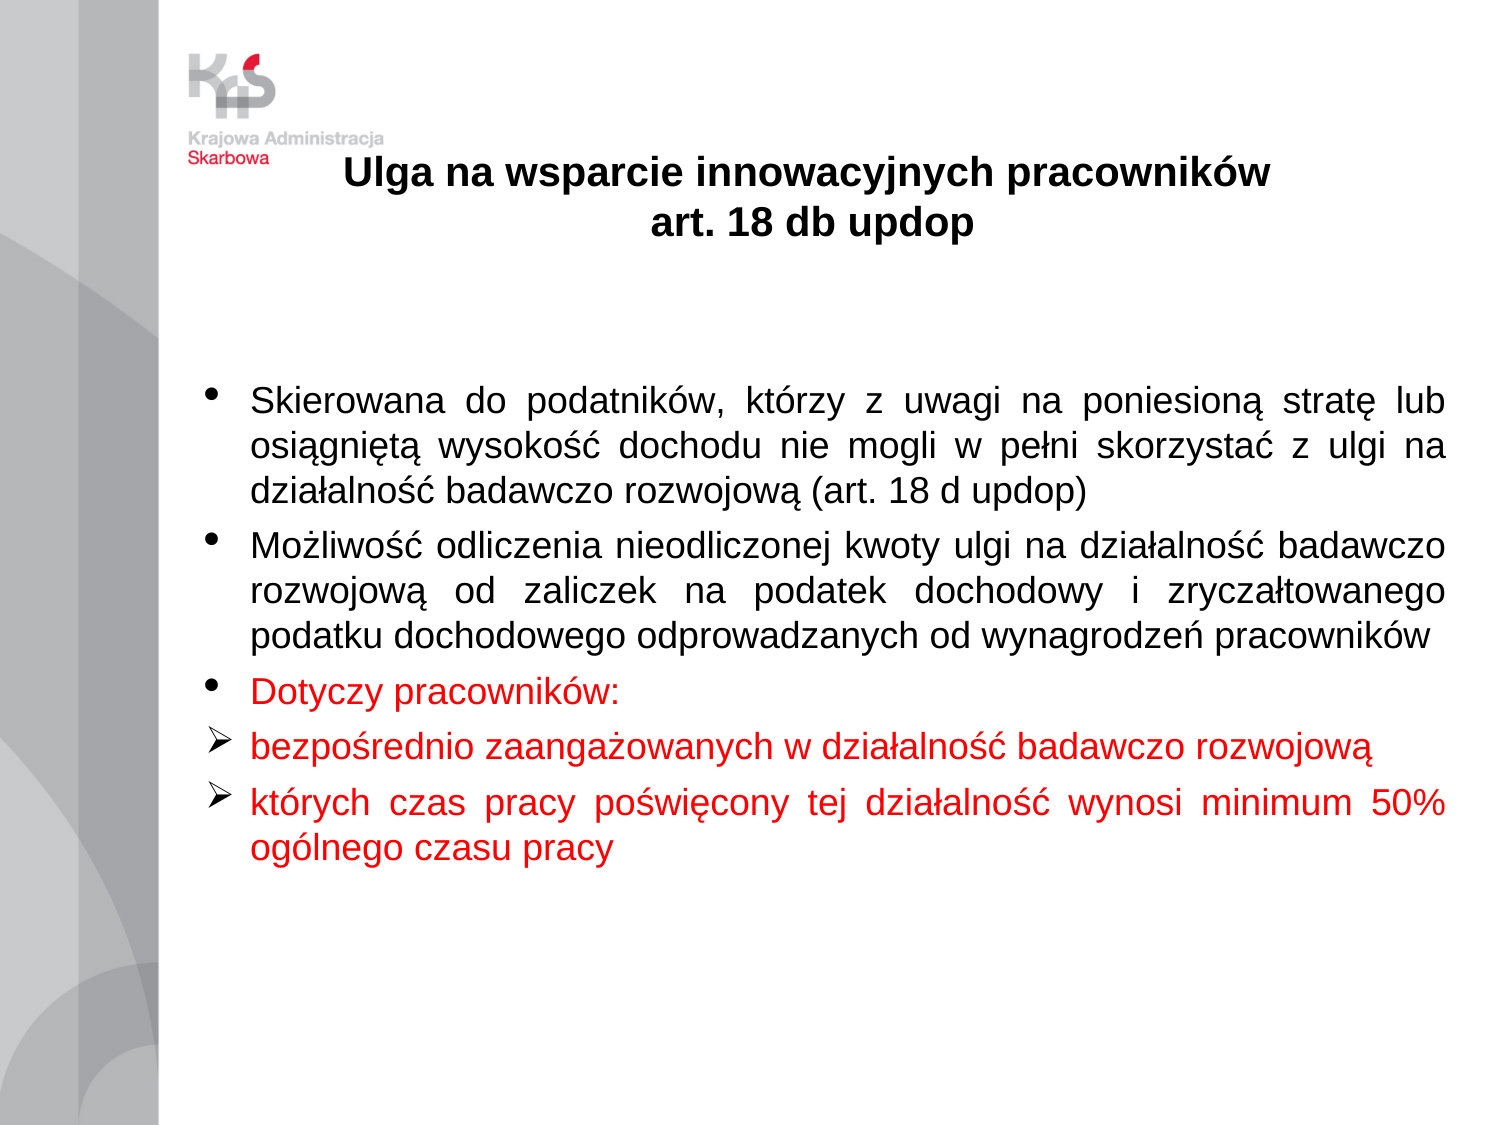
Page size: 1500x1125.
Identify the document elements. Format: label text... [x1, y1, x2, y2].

text_box Skierowana do podatników, którzy z uwagi na poniesioną stratę lub osiągniętą wysokość dochodu nie mogli w pełni skorzystać z ulgi na działalność badawczo rozwojową (art. 18 d updop) Możliwość odliczenia nieodliczonej kwoty ulgi na działalność badawczo rozwojową od zaliczek na podatek dochodowy i zryczałtowanego podatku dochodowego odprowadzanych od wynagrodzeń pracowników Dotyczy pracowników: bezpośrednio zaangażowanych w działalność badawczo rozwojową których czas pracy poświęcony tej działalność wynosi minimum 50% ogólnego czasu pracy [189, 262, 1461, 1005]
picture [0, 0, 1500, 1125]
text_box Ulga na wsparcie innowacyjnych pracowników art. 18 db updop [177, 137, 1449, 296]
